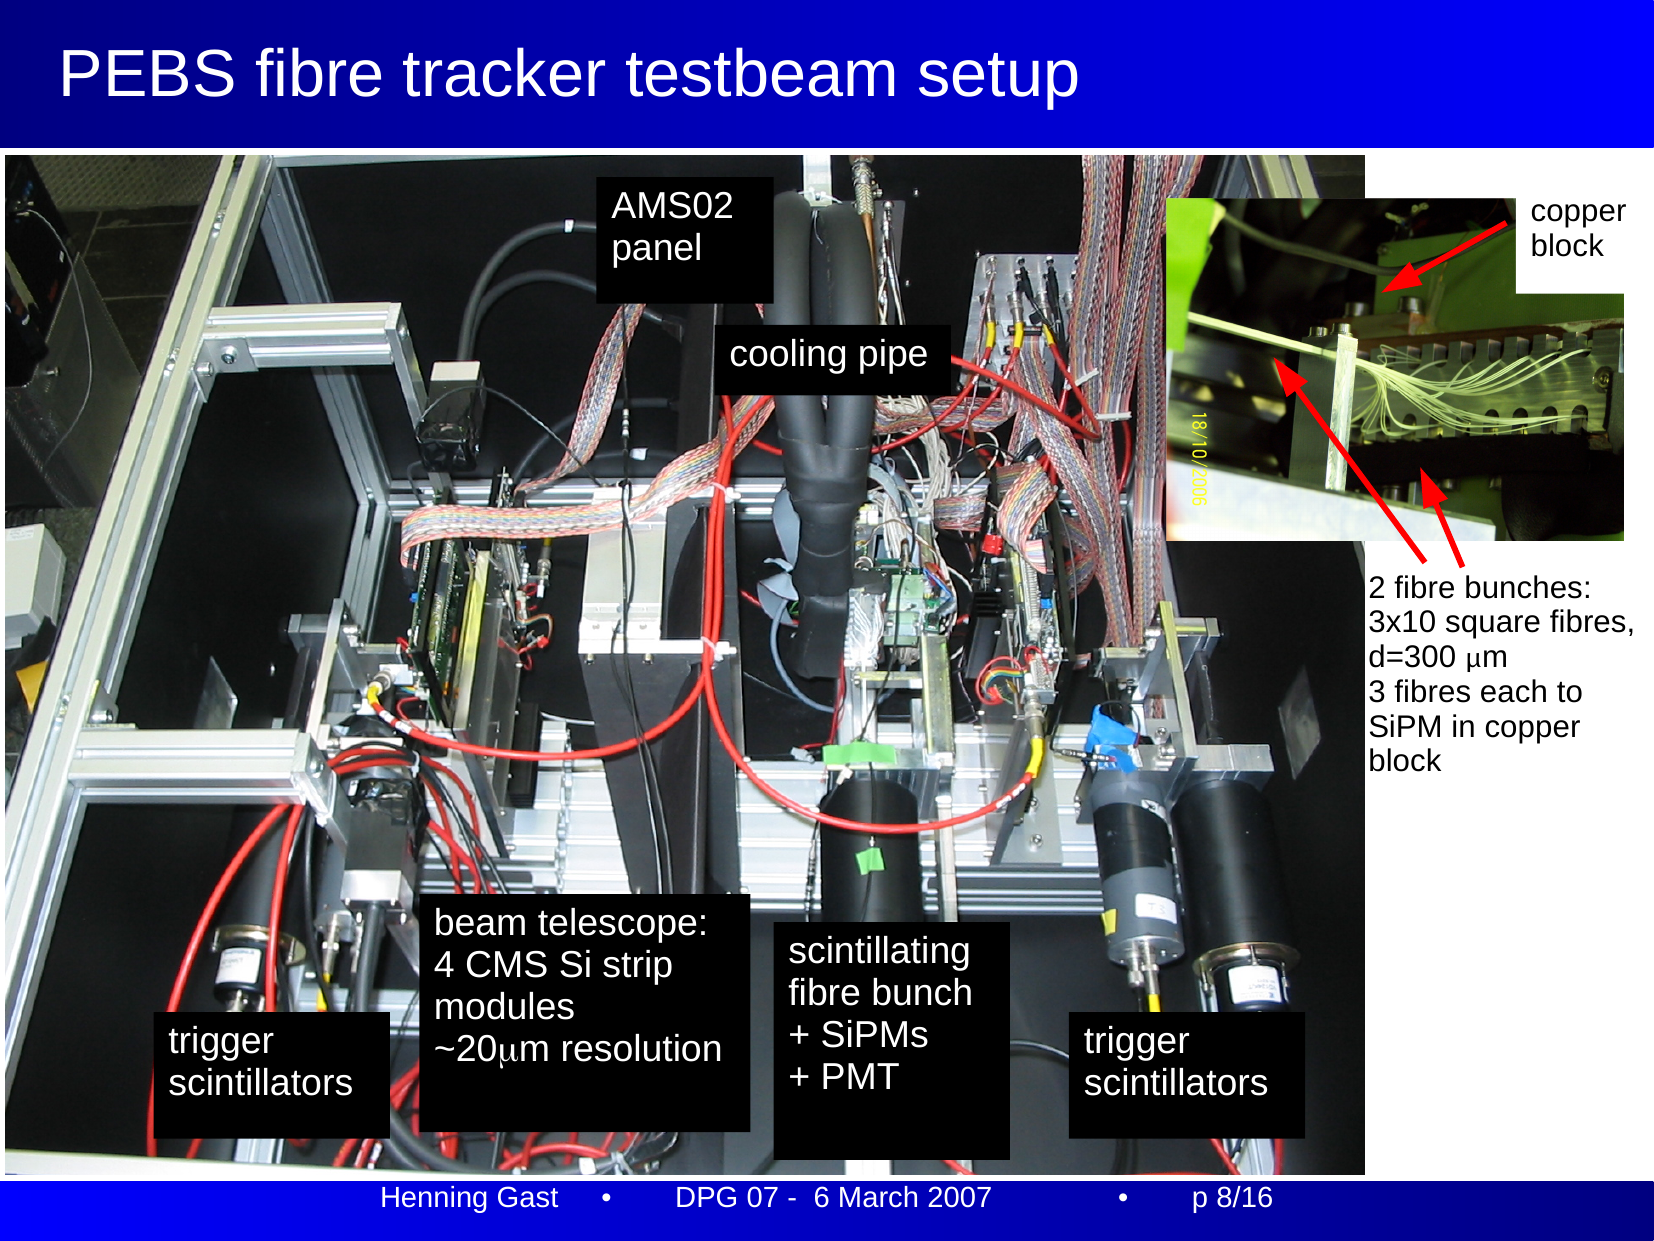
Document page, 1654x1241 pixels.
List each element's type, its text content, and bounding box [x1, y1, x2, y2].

text_box 2 fibre bunches: 3x10 square fibres, d=300 m 3 fibres each to SiPM in copper block [1353, 562, 1654, 857]
picture [5, 155, 1624, 1175]
text_box scintillating fibre bunch + SiPMs + PMT [773, 922, 1010, 1160]
text_box trigger scintillators [1068, 1012, 1306, 1139]
text_box cooling pipe [714, 324, 951, 396]
text_box AMS02 panel [596, 177, 774, 304]
text_box trigger scintillators [153, 1012, 390, 1139]
text_box copper block [1515, 185, 1654, 294]
title PEBS fibre tracker testbeam setup [0, 0, 1654, 148]
text_box beam telescope: 4 CMS Si strip modules ~20m resolution [419, 894, 751, 1133]
